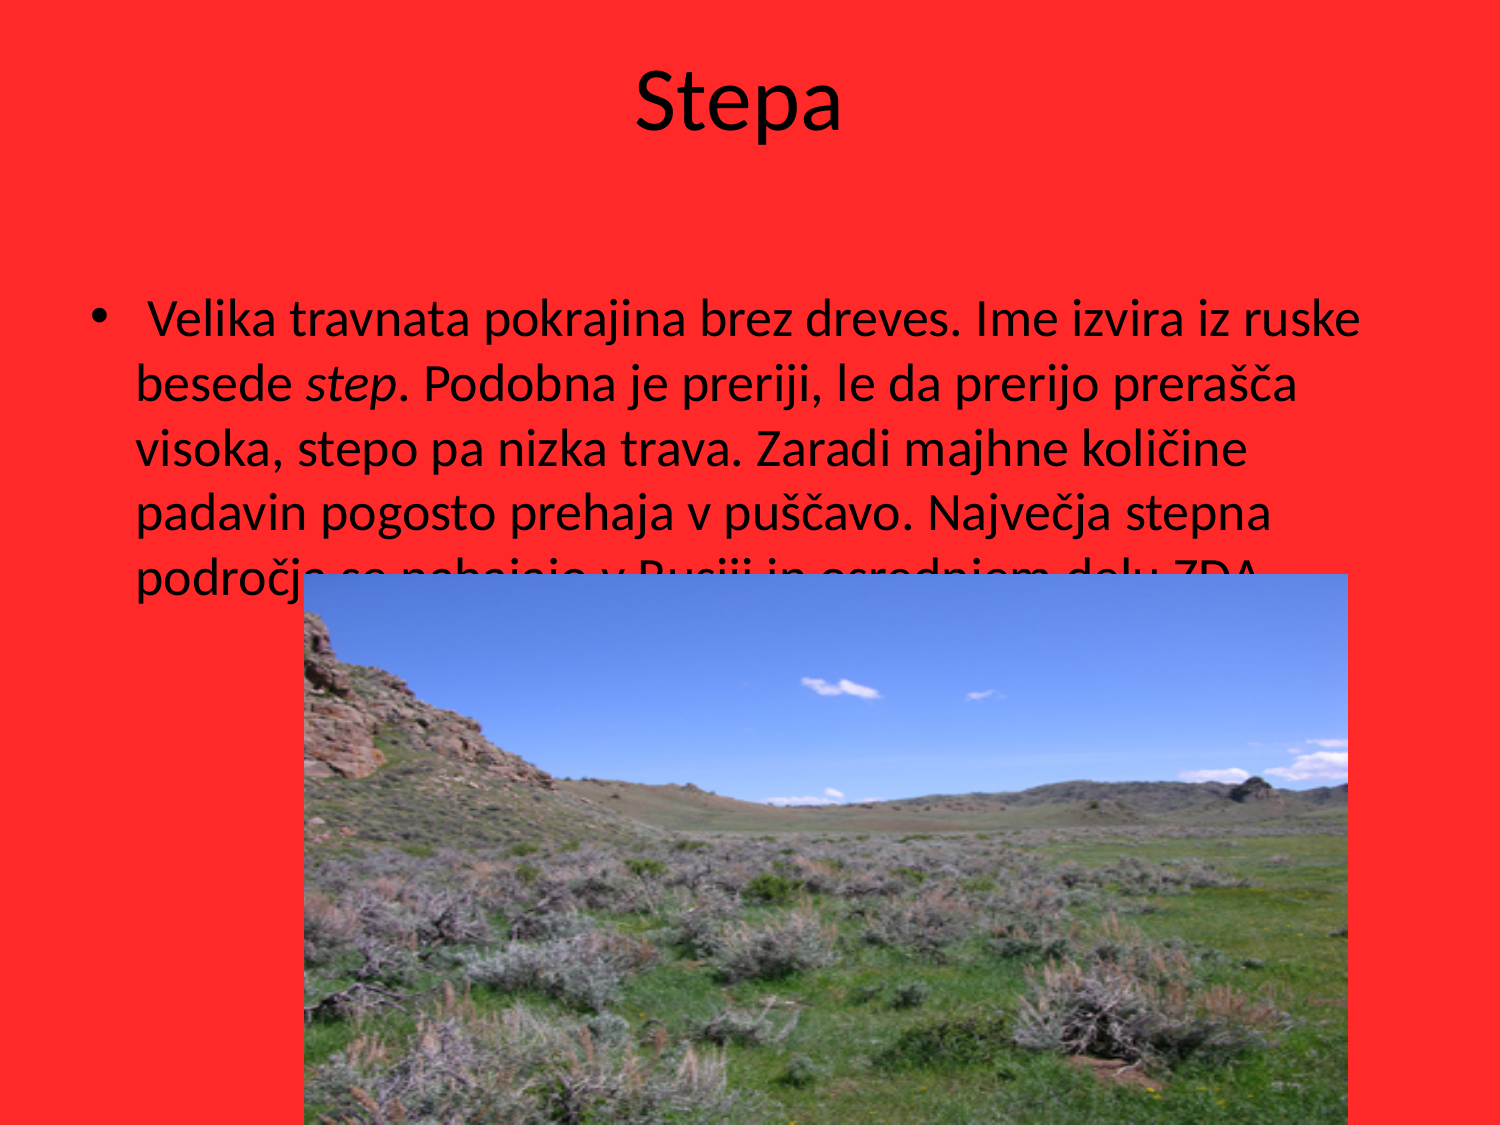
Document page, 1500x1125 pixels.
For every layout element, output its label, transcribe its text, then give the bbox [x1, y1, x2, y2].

list Velika travnata pokrajina brez dreves. Ime izvira iz ruske besede step. Podobna je preriji, le da prerijo prerašča visoka, stepo pa nizka trava. Zaradi majhne količine padavin pogosto prehaja v puščavo. Največja stepna področja se nahajajo v Rusiji in osrednjem delu ZDA. [75, 199, 1425, 622]
picture [304, 574, 1348, 1125]
title Stepa [75, 0, 1425, 188]
